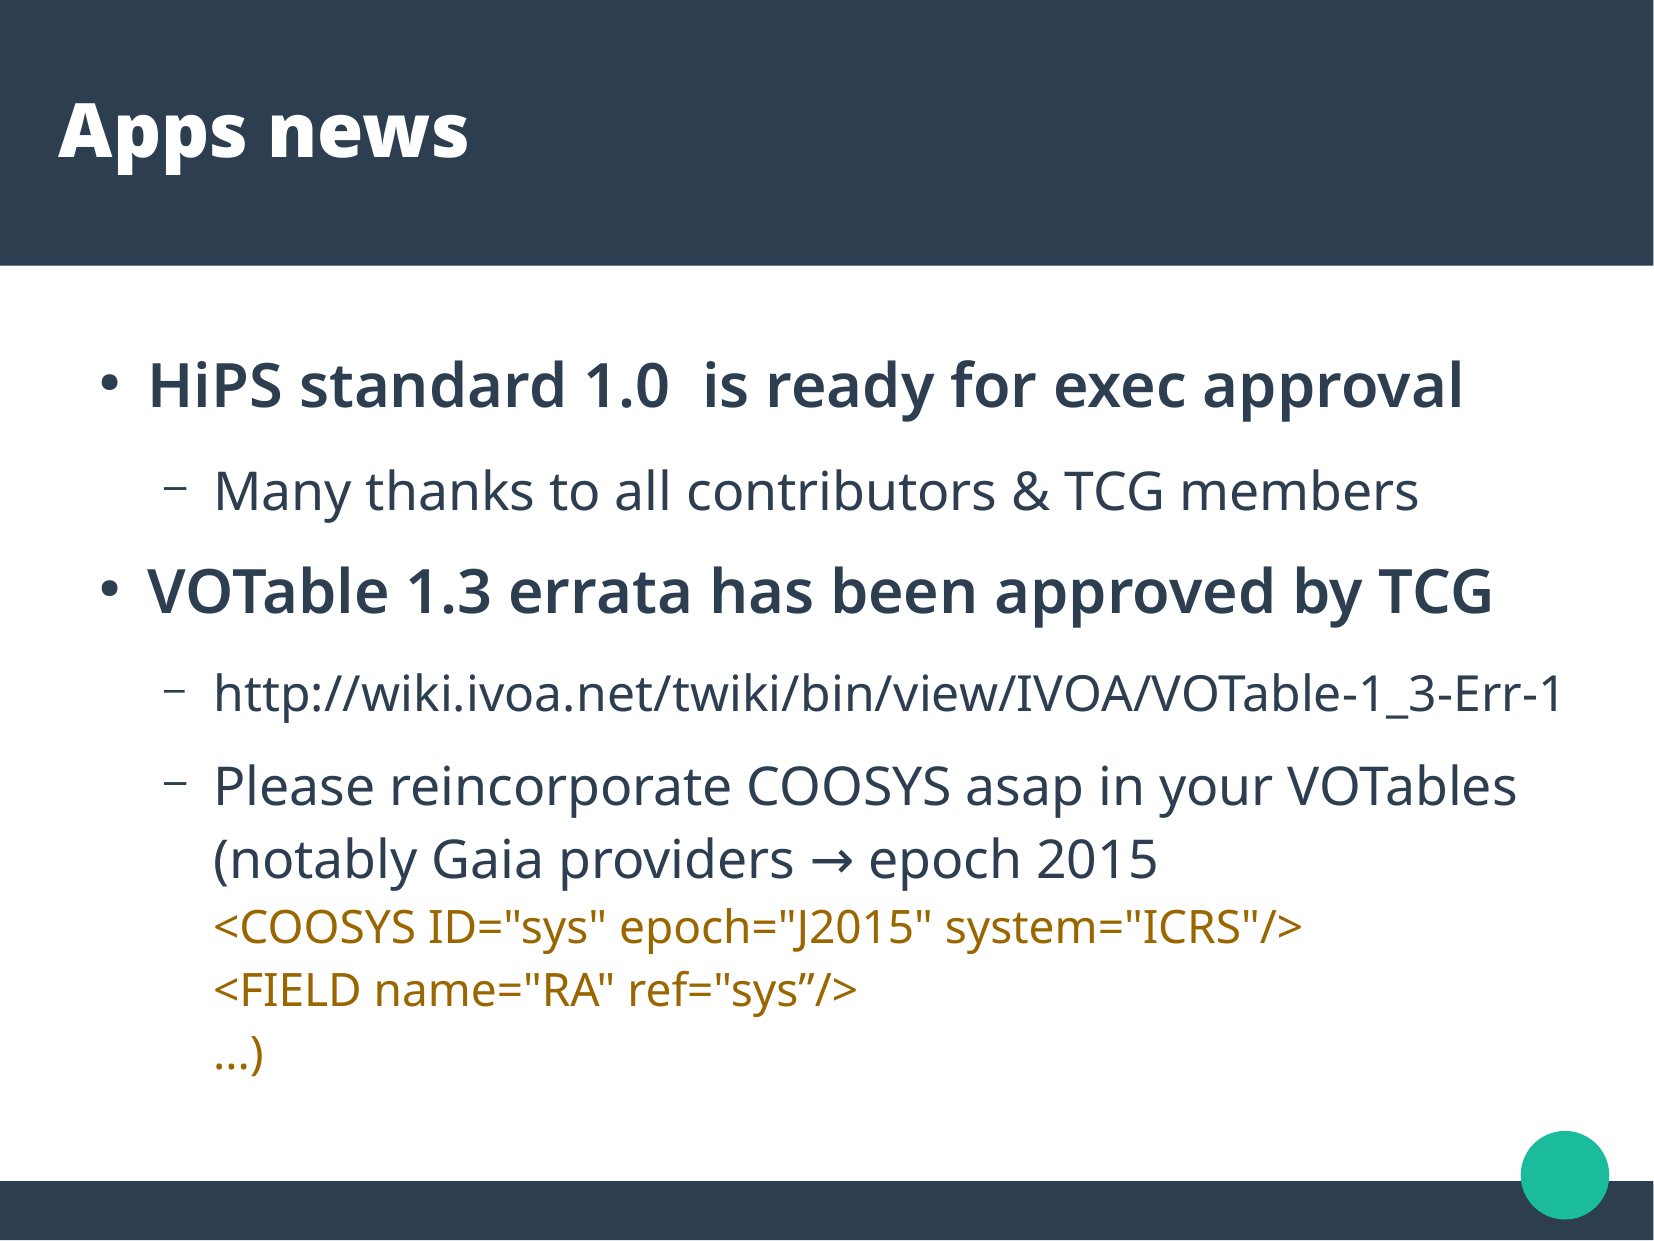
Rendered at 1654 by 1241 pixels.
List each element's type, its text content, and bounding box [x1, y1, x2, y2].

title Apps news [59, 49, 1595, 207]
list HiPS standard 1.0 is ready for exec approval Many thanks to all contributors & TCG members VOTable 1.3 errata has been approved by TCG http://wiki.ivoa.net/twiki/bin/view/IVOA/VOTable-1_3-Err-1 Please reincorporate COOSYS asap in your VOTables (notably Gaia providers → epoch 2015 <COOSYS ID="sys" epoch="J2015" system="ICRS"/> <FIELD name="RA" ref="sys”/> ...) [82, 342, 1571, 1146]
